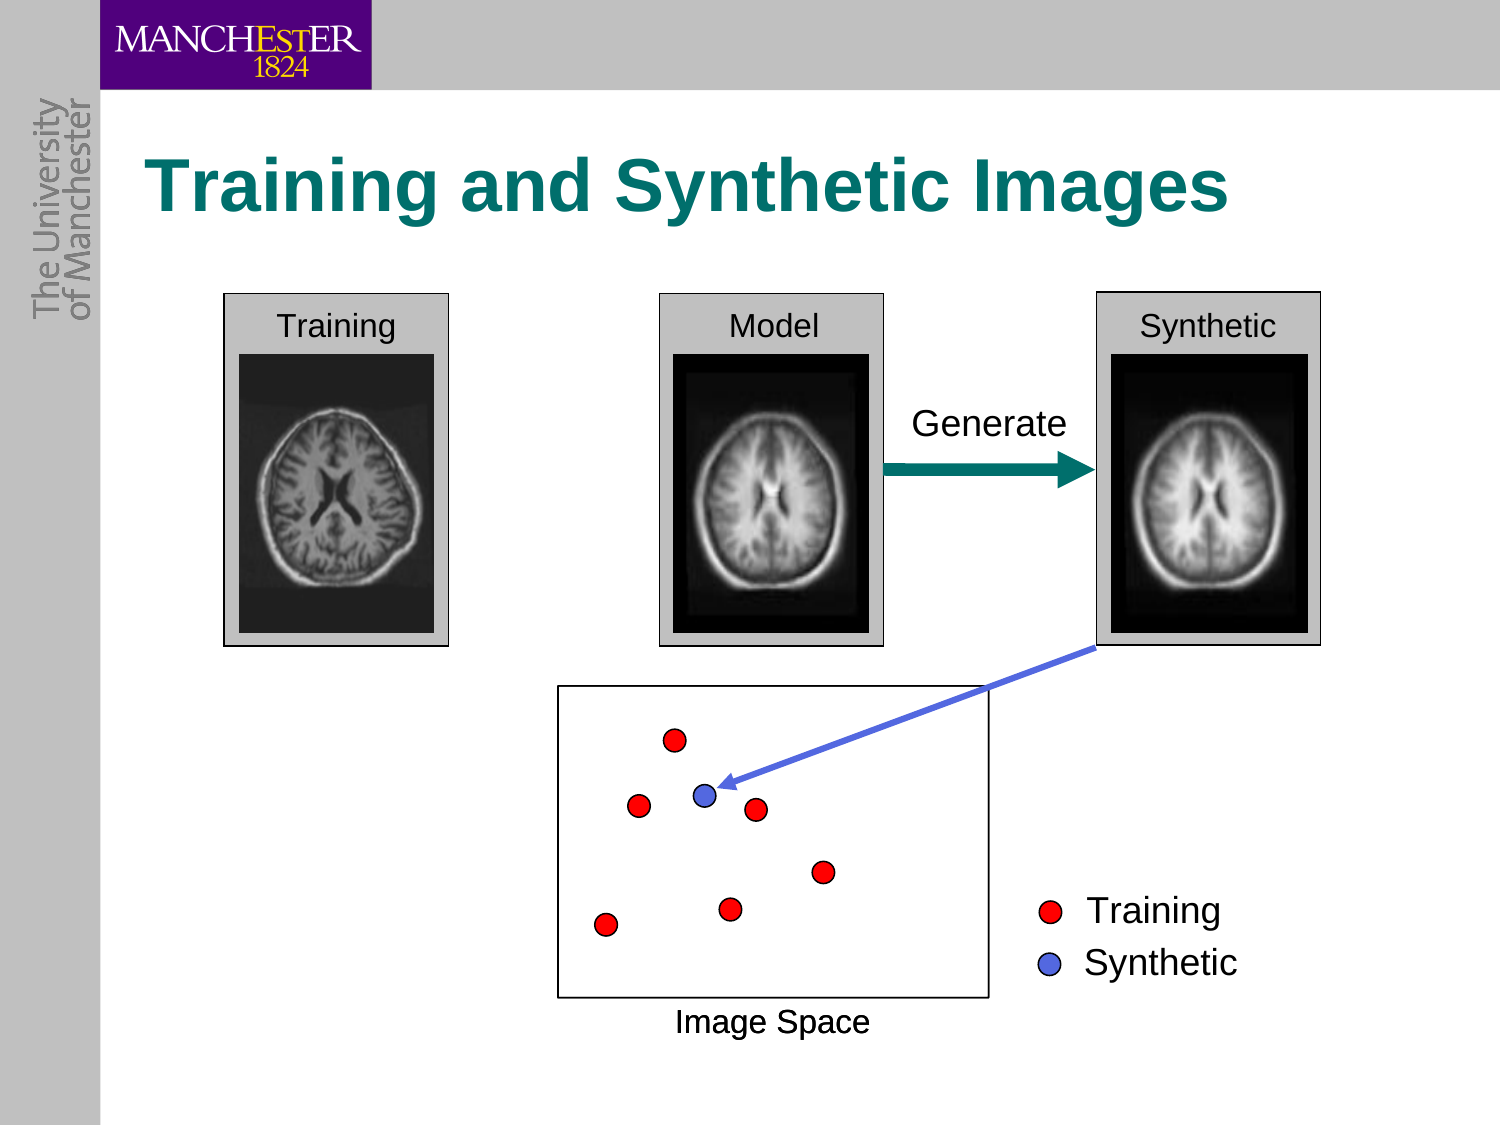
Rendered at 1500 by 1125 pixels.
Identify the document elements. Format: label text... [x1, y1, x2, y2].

text_box Synthetic [1124, 299, 1292, 353]
text_box [594, 913, 618, 937]
text_box [812, 861, 835, 884]
text_box Generate [896, 395, 1084, 453]
text_box Image Space [660, 995, 887, 1049]
text_box [627, 794, 651, 818]
text_box [693, 784, 716, 808]
text_box [744, 798, 768, 822]
text_box [659, 293, 884, 647]
text_box Model [714, 299, 835, 353]
picture [239, 354, 434, 633]
text_box [1039, 901, 1062, 924]
title Training and Synthetic Images [129, 120, 1406, 251]
picture [1111, 354, 1308, 633]
text_box [1096, 291, 1321, 645]
text_box Synthetic [1069, 936, 1254, 991]
text_box [1038, 953, 1061, 976]
text_box Training [1071, 884, 1238, 936]
text_box [224, 293, 449, 647]
text_box [719, 898, 742, 921]
text_box [663, 729, 686, 752]
picture [673, 354, 869, 633]
text_box Training [261, 299, 412, 353]
picture [0, 0, 372, 320]
